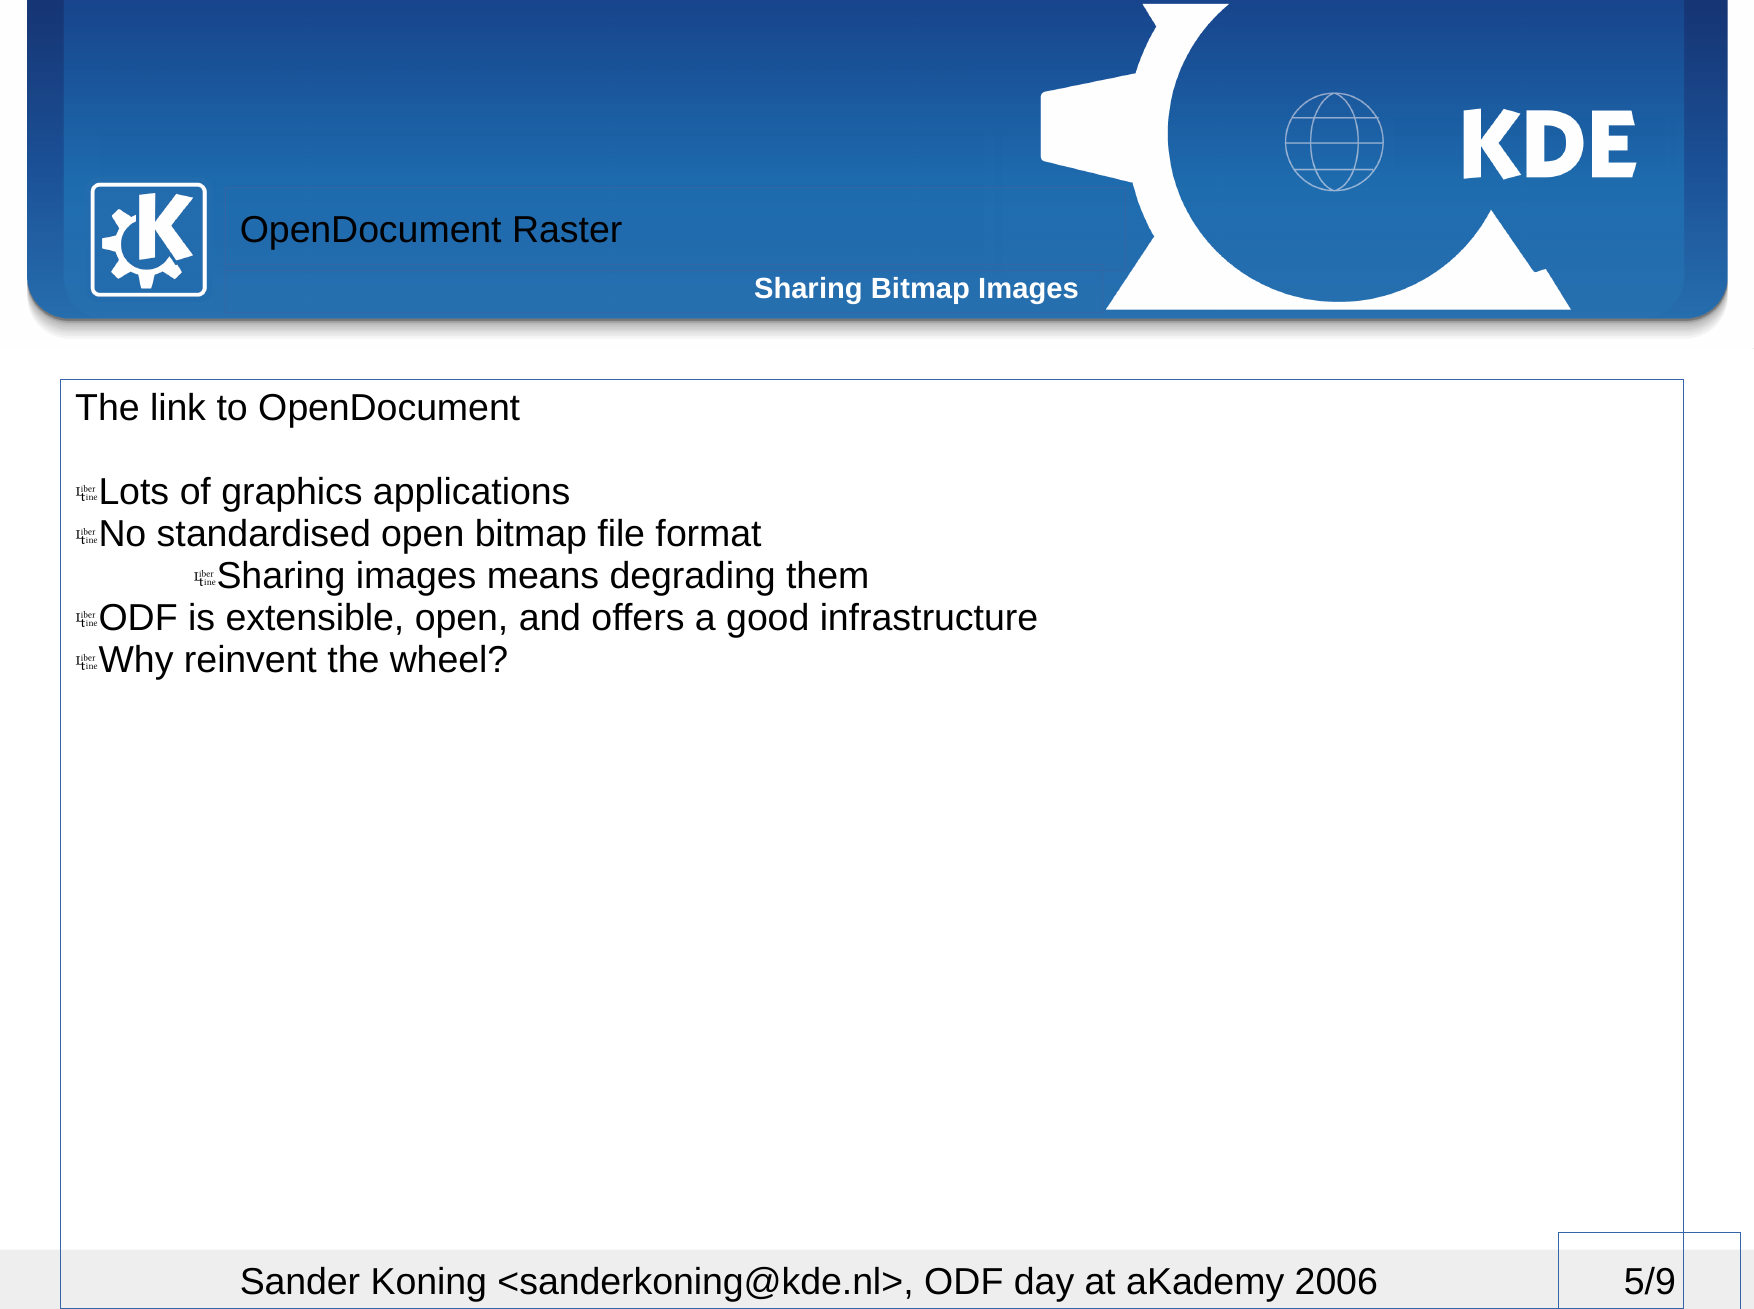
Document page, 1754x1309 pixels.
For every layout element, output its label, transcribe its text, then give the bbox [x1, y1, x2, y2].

text_box The link to OpenDocument Lots of graphics applications No standardised open bitmap file format Sharing images means degrading them ODF is extensible, open, and offers a good infrastructure Why reinvent the wheel? [60, 379, 1684, 1309]
picture [0, 0, 1754, 349]
